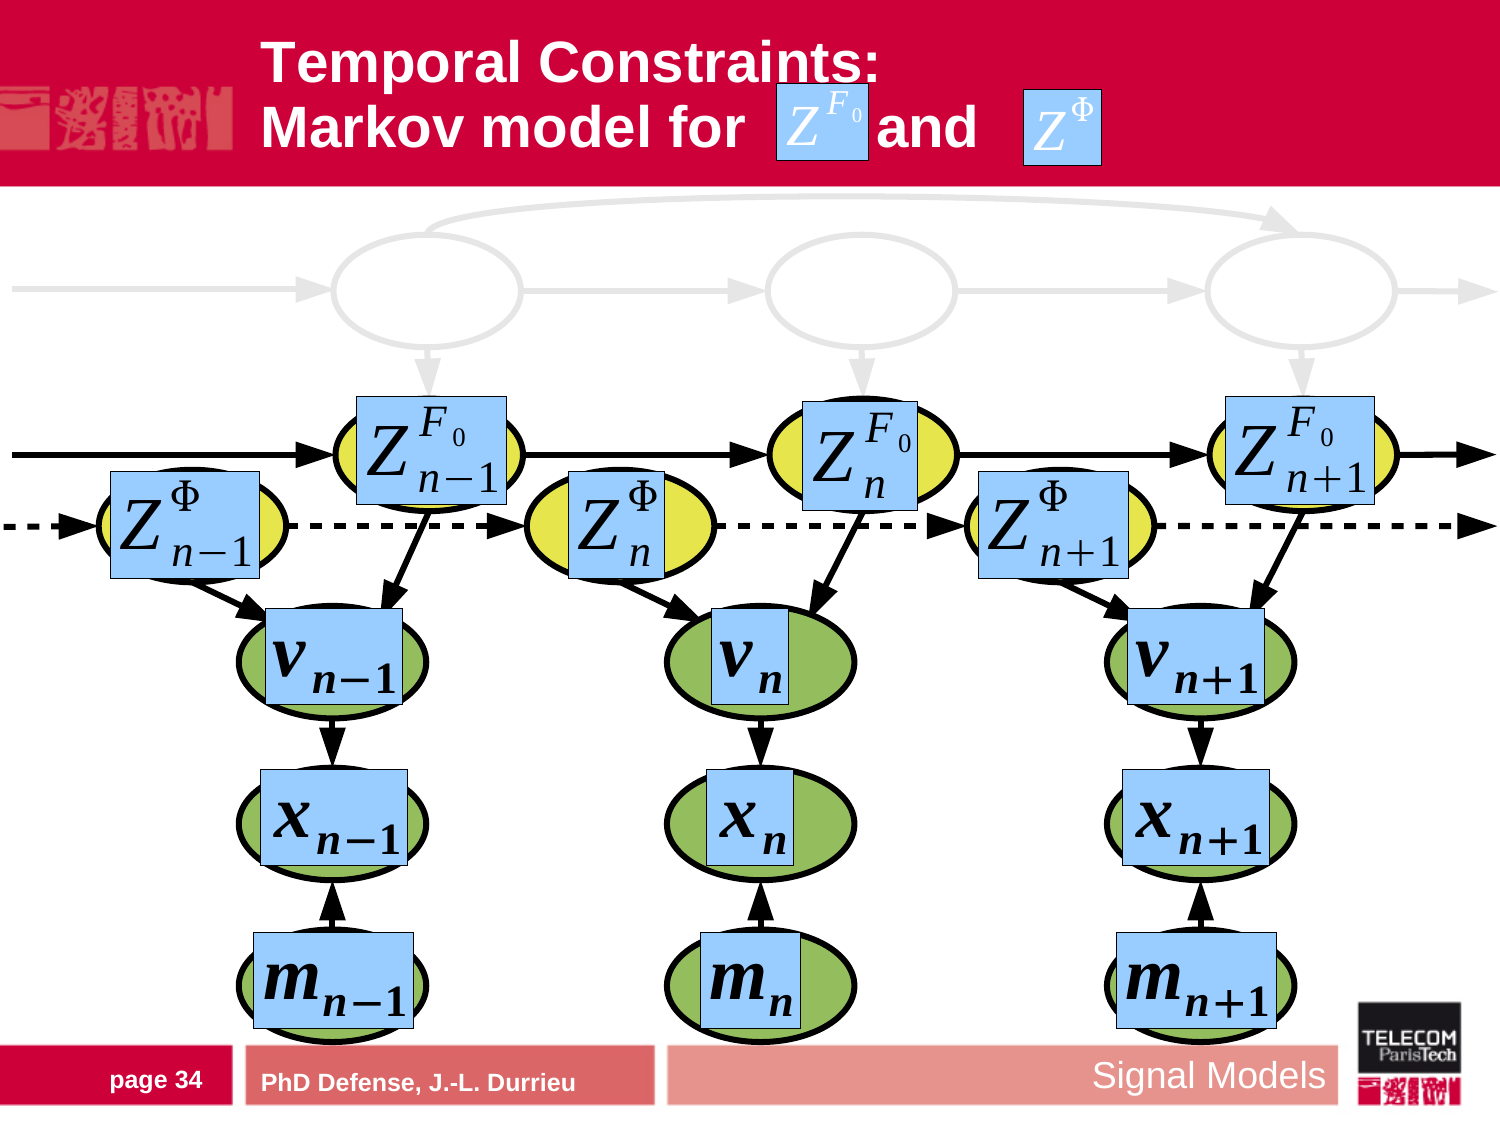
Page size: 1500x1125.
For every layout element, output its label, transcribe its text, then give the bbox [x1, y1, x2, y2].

text_box [1106, 961, 1116, 1010]
text_box [1270, 786, 1295, 862]
text_box [1140, 1029, 1261, 1036]
text_box [918, 409, 957, 501]
text_box [1138, 866, 1263, 881]
text_box [589, 579, 621, 583]
picture [0, 0, 1500, 1125]
chart [1023, 89, 1102, 166]
chart [110, 471, 260, 579]
text_box [1139, 705, 1262, 719]
text_box [666, 771, 855, 881]
text_box [414, 957, 427, 1014]
chart [265, 608, 403, 705]
text_box [335, 419, 356, 490]
text_box [408, 790, 427, 858]
chart [1225, 396, 1375, 505]
text_box [1129, 487, 1155, 565]
text_box [666, 935, 855, 1043]
text_box [386, 505, 472, 512]
text_box Signal Models [1012, 1036, 1342, 1112]
text_box [1277, 953, 1295, 1019]
text_box [1265, 621, 1295, 704]
text_box [195, 579, 224, 583]
text_box [271, 705, 394, 719]
text_box [161, 579, 193, 583]
text_box [238, 956, 253, 1016]
text_box [1209, 423, 1225, 486]
text_box [665, 476, 715, 576]
chart [260, 769, 408, 866]
chart [1127, 608, 1265, 705]
chart [802, 401, 918, 511]
text_box [507, 423, 523, 487]
chart [1116, 932, 1277, 1029]
text_box [98, 499, 110, 553]
text_box [1375, 418, 1397, 492]
chart [356, 396, 507, 505]
chart [706, 769, 794, 866]
chart [978, 471, 1129, 579]
chart [253, 932, 414, 1029]
chart [776, 83, 869, 161]
chart [700, 932, 801, 1029]
text_box [1106, 793, 1122, 855]
text_box [769, 412, 802, 498]
text_box [260, 487, 287, 566]
chart [568, 471, 665, 579]
text_box [526, 479, 568, 573]
text_box [623, 579, 653, 583]
text_box [1029, 579, 1061, 583]
text_box [272, 1029, 393, 1043]
text_box [1106, 627, 1127, 697]
text_box [666, 608, 855, 719]
text_box [270, 866, 395, 881]
text_box [1260, 505, 1346, 512]
chart [1122, 769, 1270, 866]
text_box [238, 788, 260, 860]
chart [711, 608, 789, 705]
text_box [238, 623, 265, 702]
text_box [966, 499, 978, 553]
text_box [403, 625, 427, 700]
text_box [1063, 579, 1093, 583]
title Temporal Constraints: Markov model for and [245, 16, 1459, 173]
